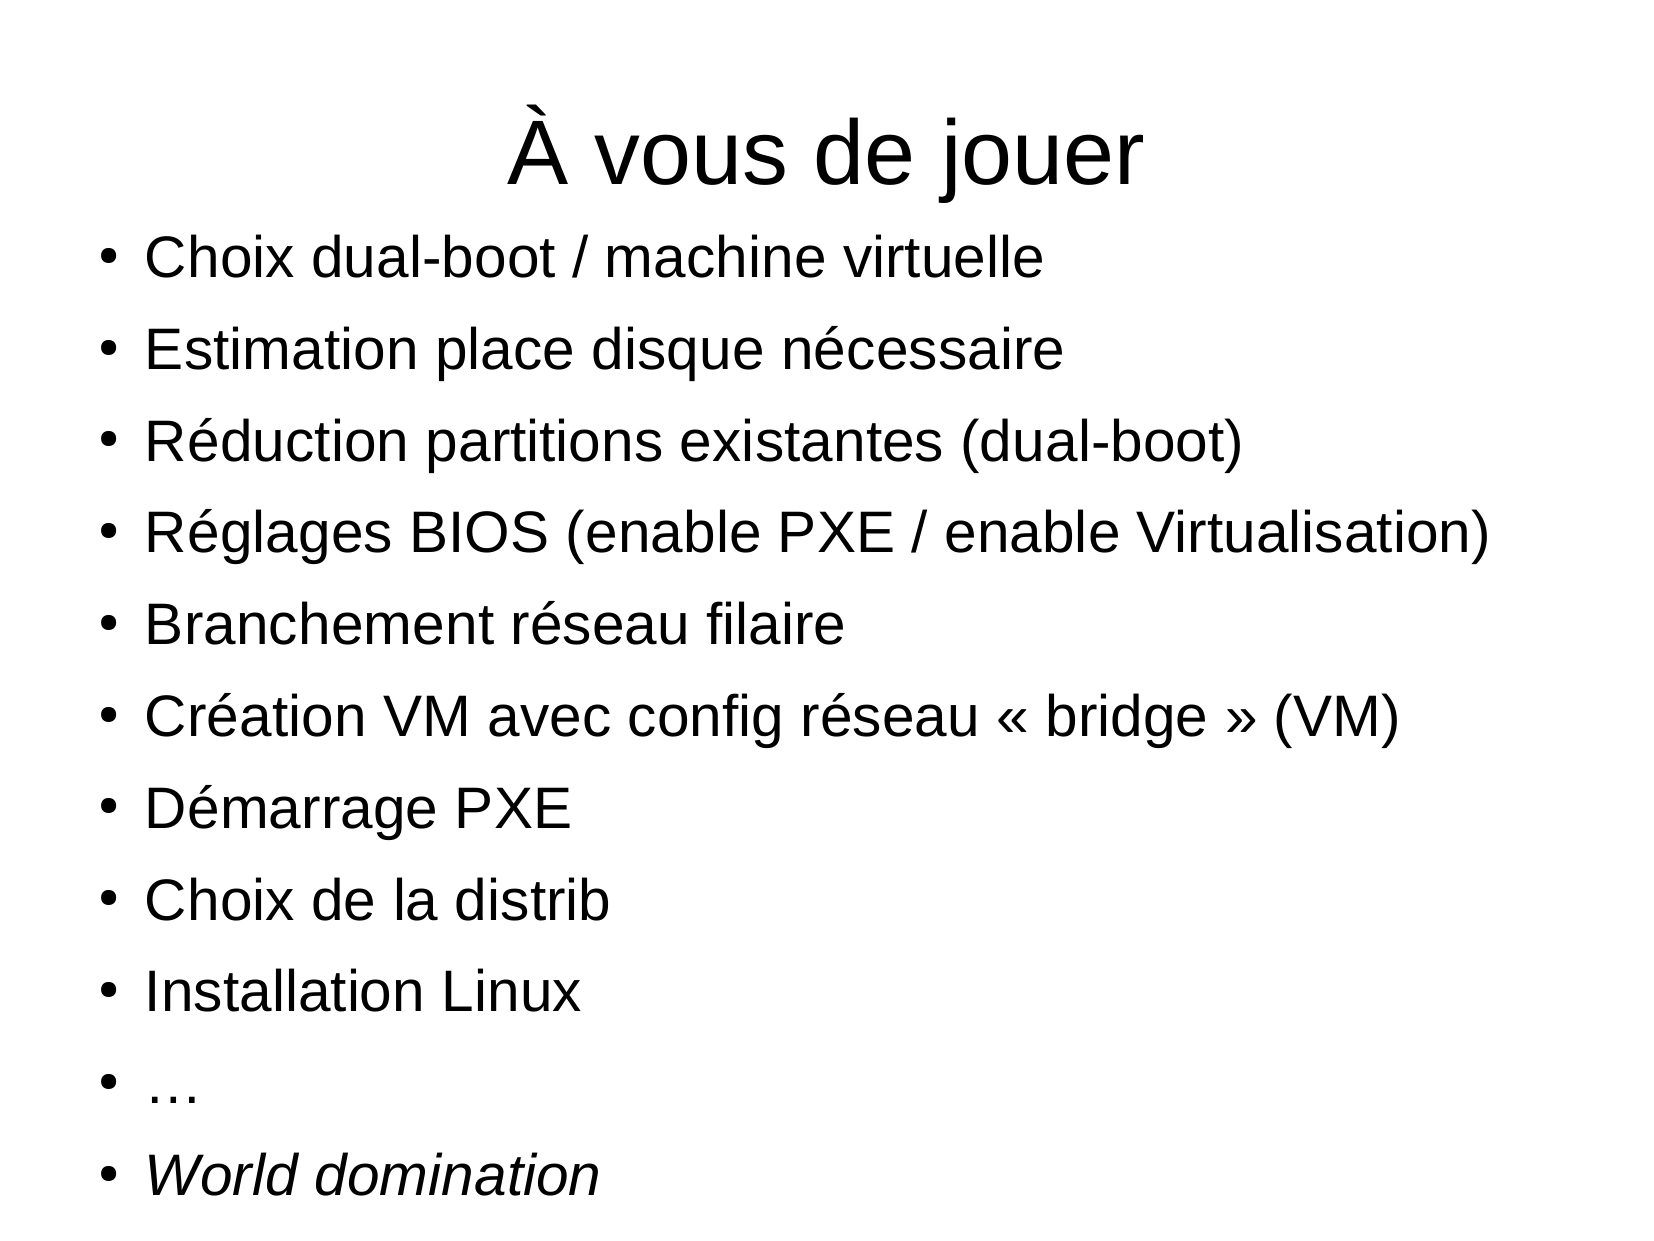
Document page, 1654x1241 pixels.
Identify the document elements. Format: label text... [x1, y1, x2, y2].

title À vous de jouer [82, 49, 1571, 224]
list Choix dual-boot / machine virtuelle Estimation place disque nécessaire Réduction partitions existantes (dual-boot) Réglages BIOS (enable PXE / enable Virtualisation) Branchement réseau filaire Création VM avec config réseau « bridge » (VM) Démarrage PXE Choix de la distrib Installation Linux … World domination [82, 224, 1571, 1217]
